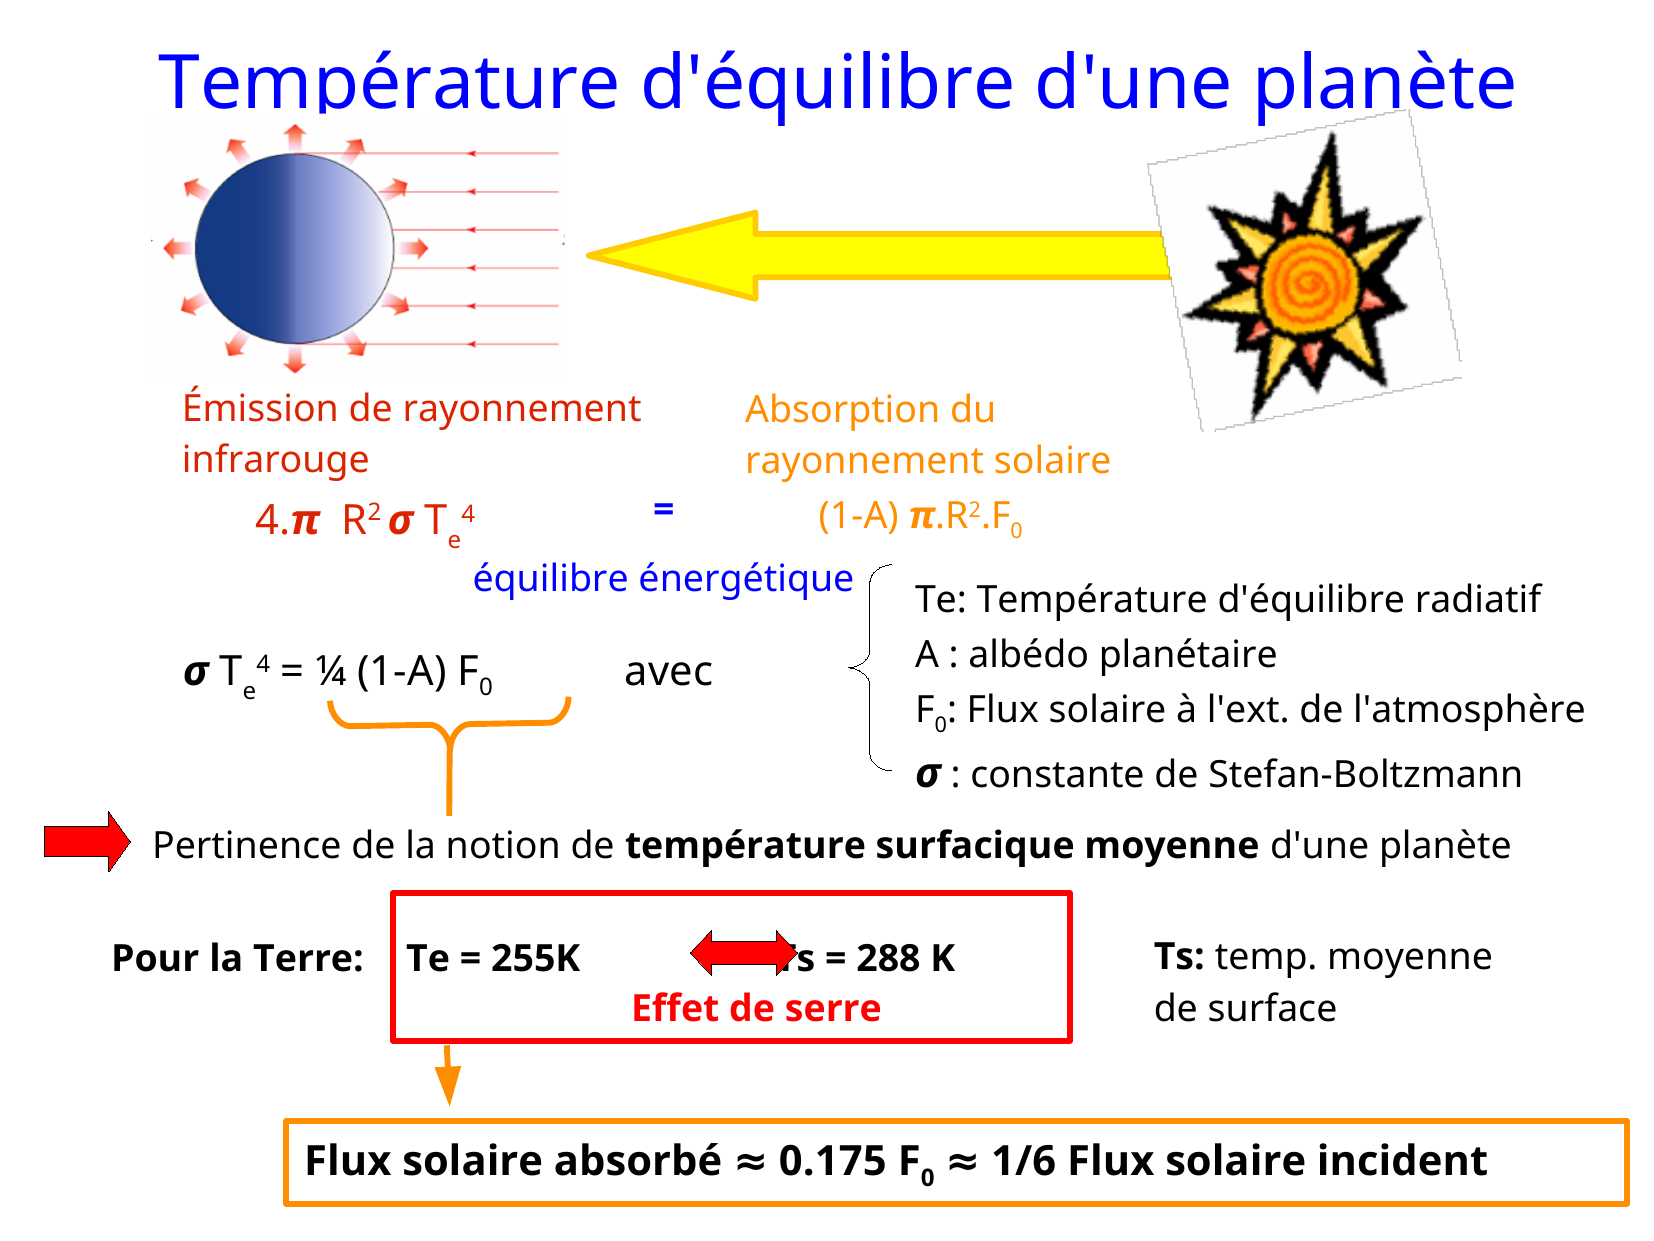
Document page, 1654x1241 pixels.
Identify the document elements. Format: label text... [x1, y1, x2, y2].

picture [151, 113, 565, 378]
text_box Absorption du rayonnement solaire (1-A) π.R2.F0 [730, 374, 1225, 553]
text_box Pertinence de la notion de température surfacique moyenne d'une planète [137, 811, 1624, 878]
text_box Te: Température d'équilibre radiatif A : albédo planétaire F0: Flux solaire à l'ext. de l'atmosphère σ : constante de Stefan-Boltzmann [900, 564, 1652, 808]
text_box [44, 811, 131, 872]
text_box Pour la Terre: Te = 255K Ts = 288 K [96, 923, 390, 1041]
text_box [690, 930, 798, 974]
text_box Effet de serre [539, 974, 975, 1033]
text_box Flux solaire absorbé ≈ 0.175 F0 ≈ 1/6 Flux solaire incident [286, 1120, 1627, 1197]
text_box Émission de rayonnement infrarouge 4.π R2 σ Te4 [167, 374, 689, 564]
text_box [588, 212, 1147, 299]
text_box σ Te4 = ¼ (1-A) F0 avec [94, 627, 738, 715]
text_box Pour la Terre: Te = 255K Ts = 288 K [396, 923, 1067, 1038]
text_box Température d'équilibre d'une planète [71, 27, 1606, 131]
picture [1147, 109, 1462, 432]
text_box Ts: temp. moyenne de surface [1138, 922, 1552, 1040]
text_box = équilibre énergétique [403, 474, 925, 610]
